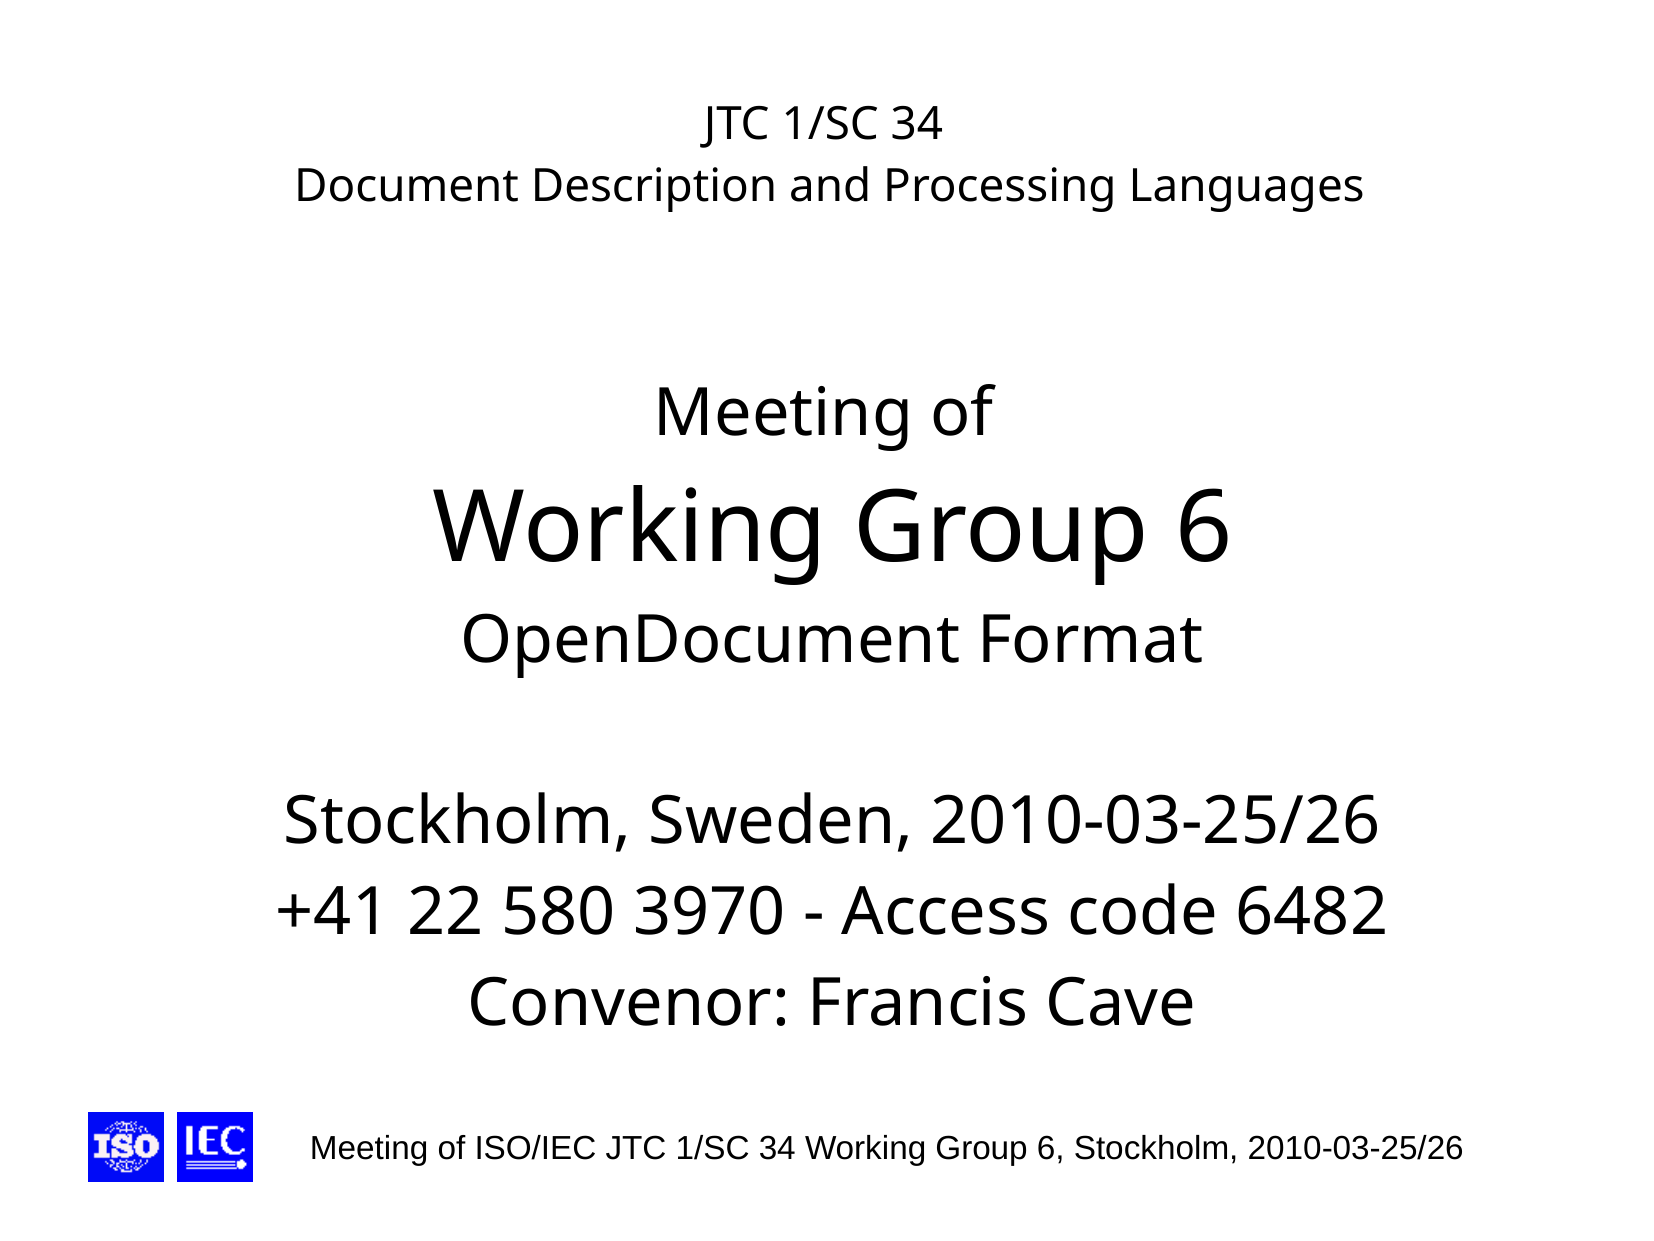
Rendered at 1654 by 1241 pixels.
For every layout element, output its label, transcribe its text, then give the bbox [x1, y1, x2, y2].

picture [88, 1114, 164, 1182]
picture [177, 1114, 253, 1182]
subtitle Meeting of Working Group 6 OpenDocument Format Stockholm, Sweden, 2010-03-25/26 +41 22 580 3970 - Access code 6482 Convenor: Francis Cave [88, 295, 1577, 1114]
title JTC 1/SC 34 Document Description and Processing Languages [88, 56, 1571, 250]
